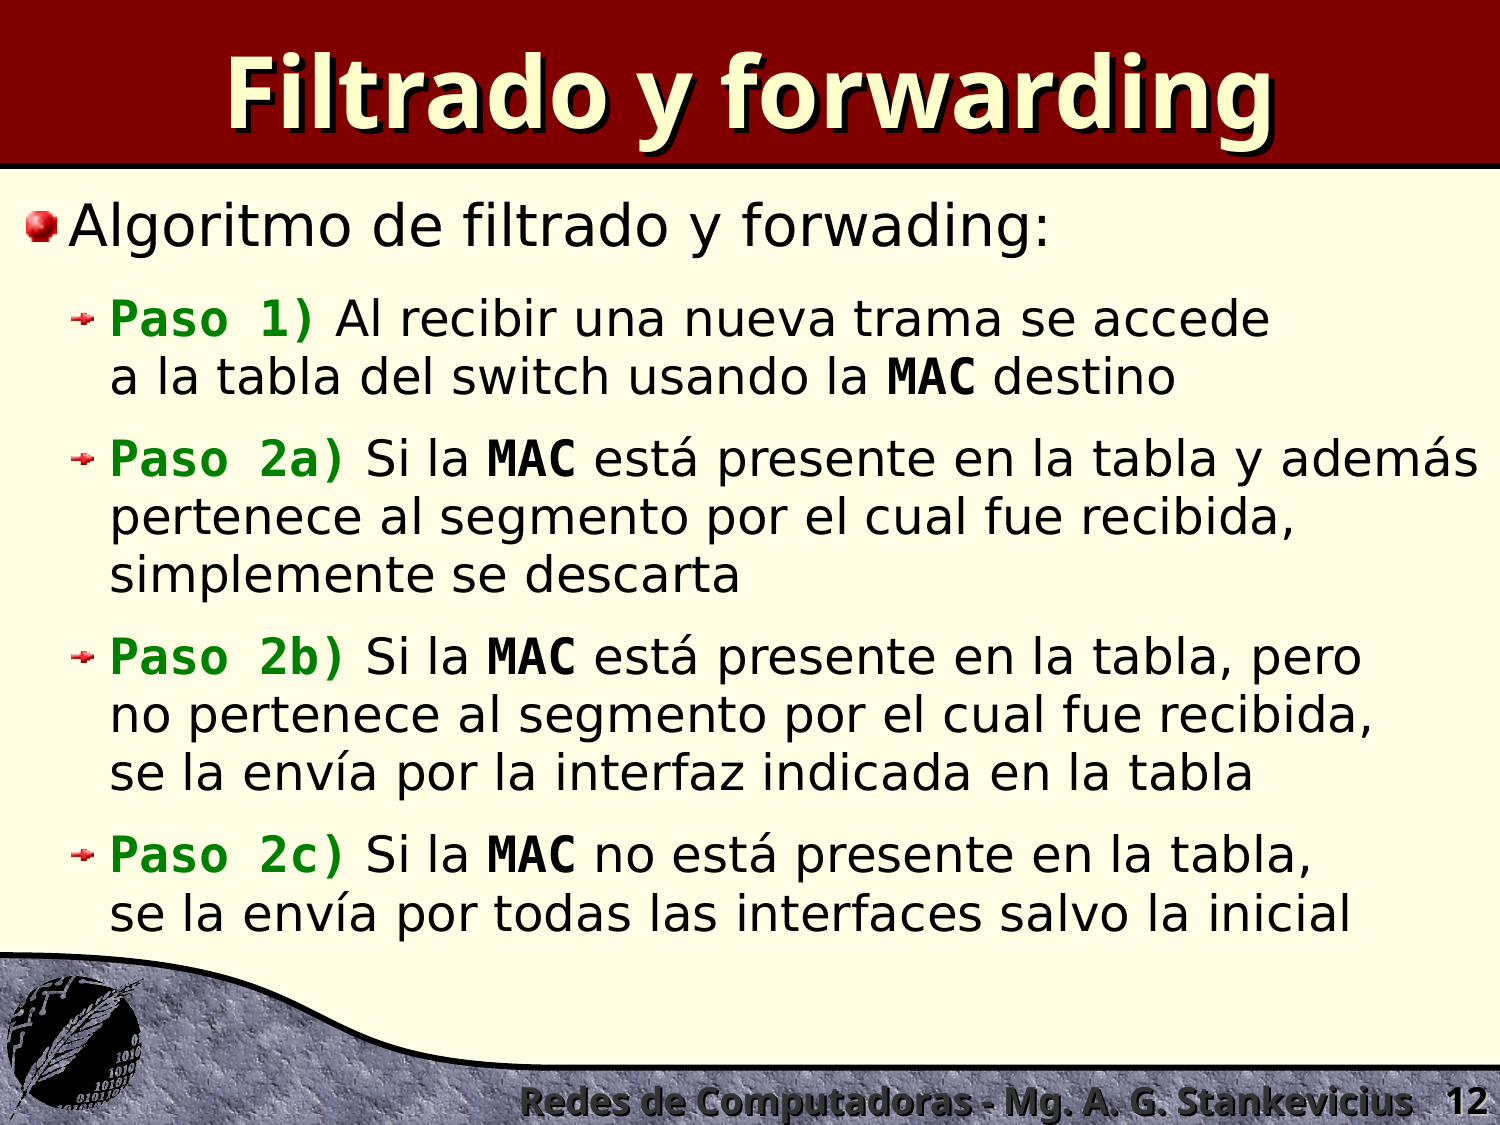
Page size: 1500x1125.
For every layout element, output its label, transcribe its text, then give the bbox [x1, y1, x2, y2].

list Algoritmo de filtrado y forwading: Paso 1) Al recibir una nueva trama se accede a la tabla del switch usando la MAC destino Paso 2a) Si la MAC está presente en la tabla y además pertenece al segmento por el cual fue recibida, simplemente se descarta Paso 2b) Si la MAC está presente en la tabla, pero no pertenece al segmento por el cual fue recibida, se la envía por la interfaz indicada en la tabla Paso 2c) Si la MAC no está presente en la tabla, se la envía por todas las interfaces salvo la inicial [11, 192, 1486, 947]
picture [0, 959, 1500, 1125]
picture [790, 1100, 795, 1110]
title Filtrado y forwarding [15, 5, 1485, 160]
picture [1047, 1100, 1054, 1110]
